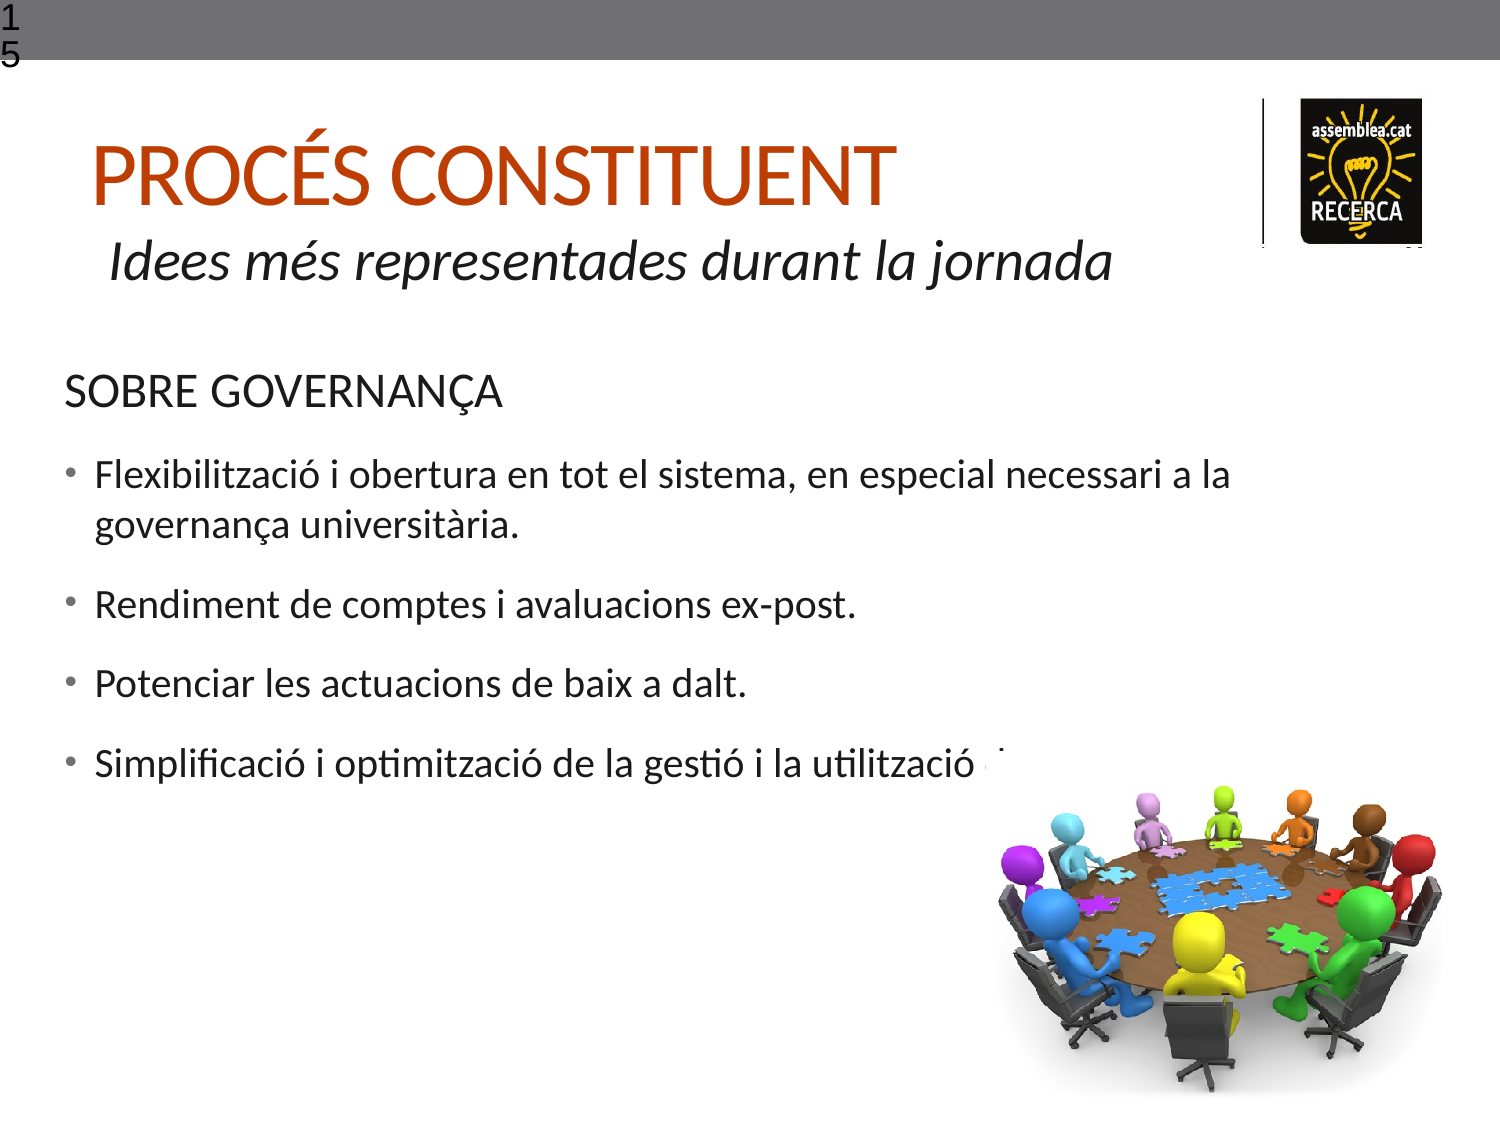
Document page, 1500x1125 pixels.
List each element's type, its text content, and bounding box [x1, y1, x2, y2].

title PROCÉS CONSTITUENT [75, 87, 1425, 250]
list SOBRE GOVERNANÇA Flexibilització i obertura en tot el sistema, en especial necessari a la governança universitària. Rendiment de comptes i avaluacions ex‐post. Potenciar les actuacions de baix a dalt. Simplificació i optimització de la gestió i la utilització de recursos. [49, 349, 1426, 1067]
picture [986, 751, 1453, 1102]
text_box Idees més representades durant la jornada [93, 215, 1131, 300]
picture [1262, 90, 1429, 248]
